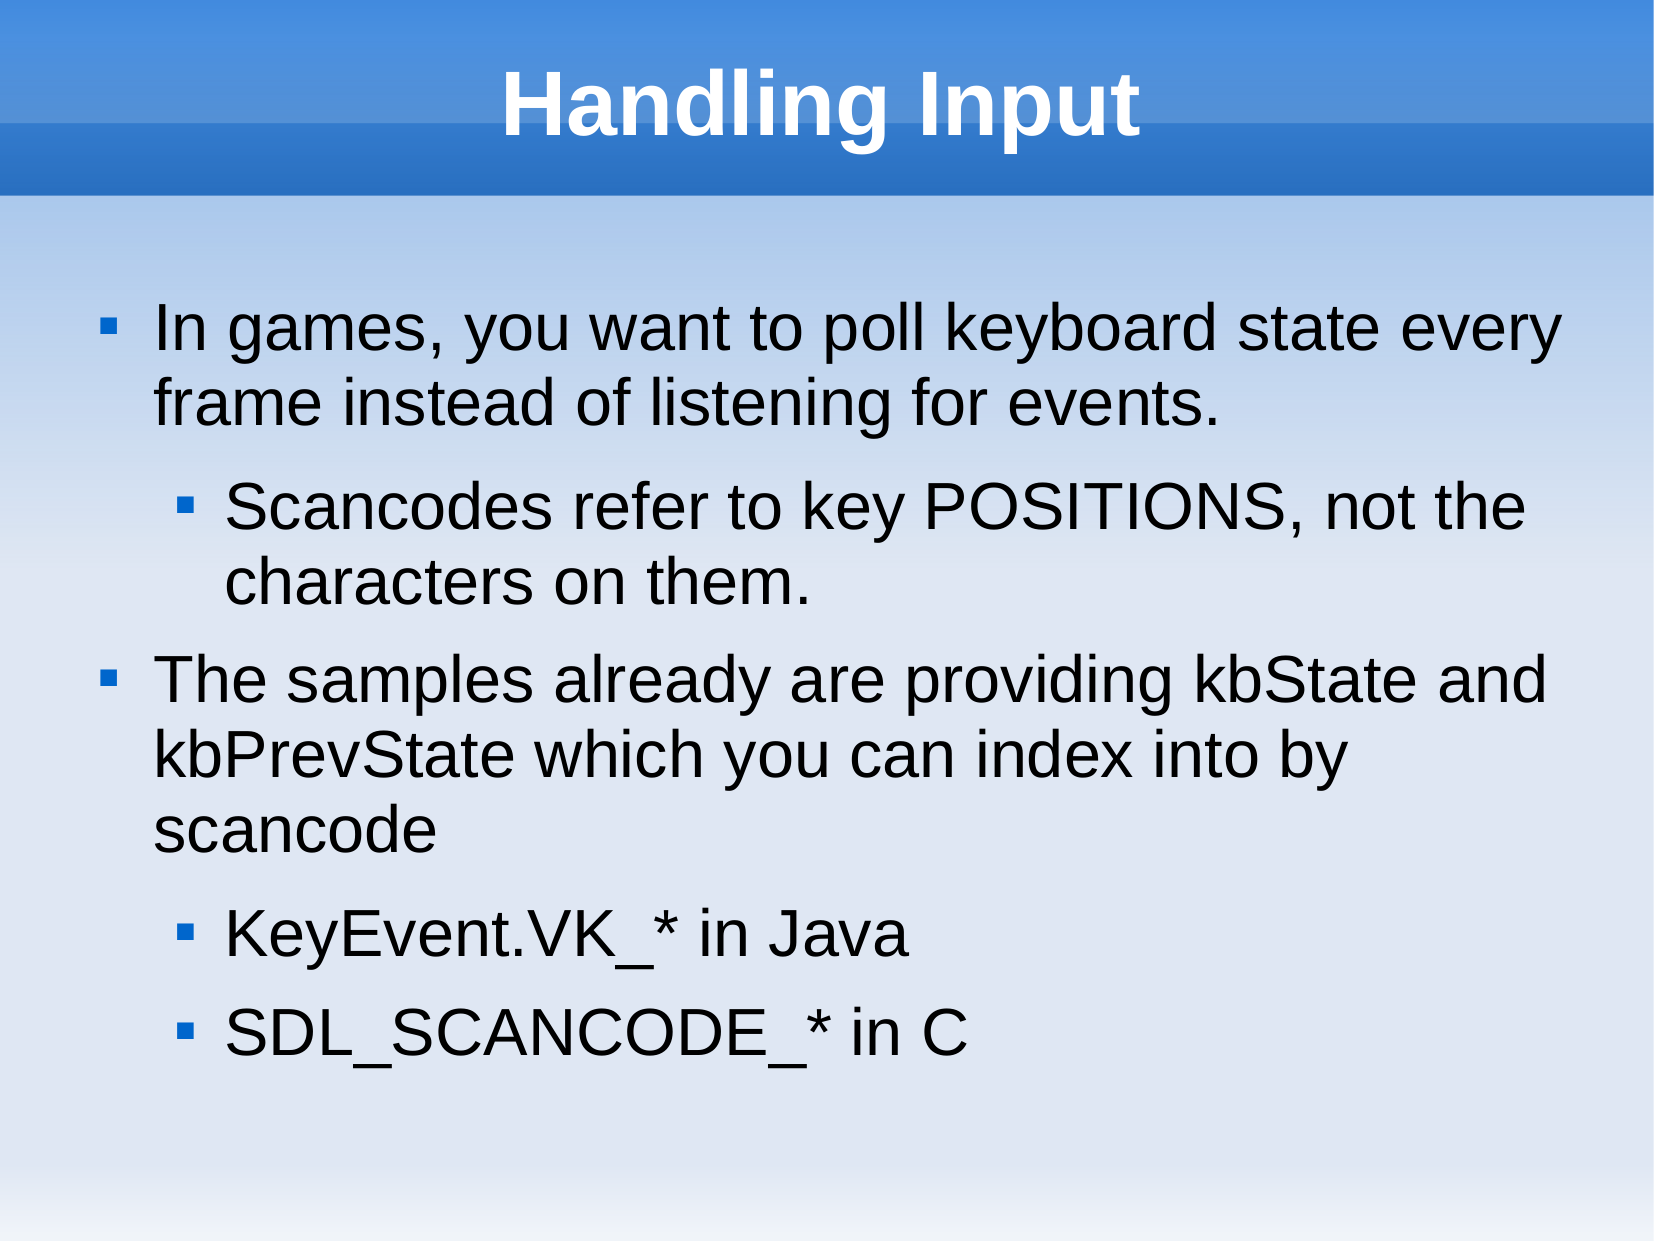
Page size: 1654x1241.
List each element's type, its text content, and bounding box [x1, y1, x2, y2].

picture [0, 0, 1654, 1241]
title Handling Input [76, 0, 1565, 208]
list In games, you want to poll keyboard state every frame instead of listening for events. Scancodes refer to key POSITIONS, not the characters on them. The samples already are providing kbState and kbPrevState which you can index into by scancode KeyEvent.VK_* in Java SDL_SCANCODE_* in C [82, 290, 1571, 1109]
